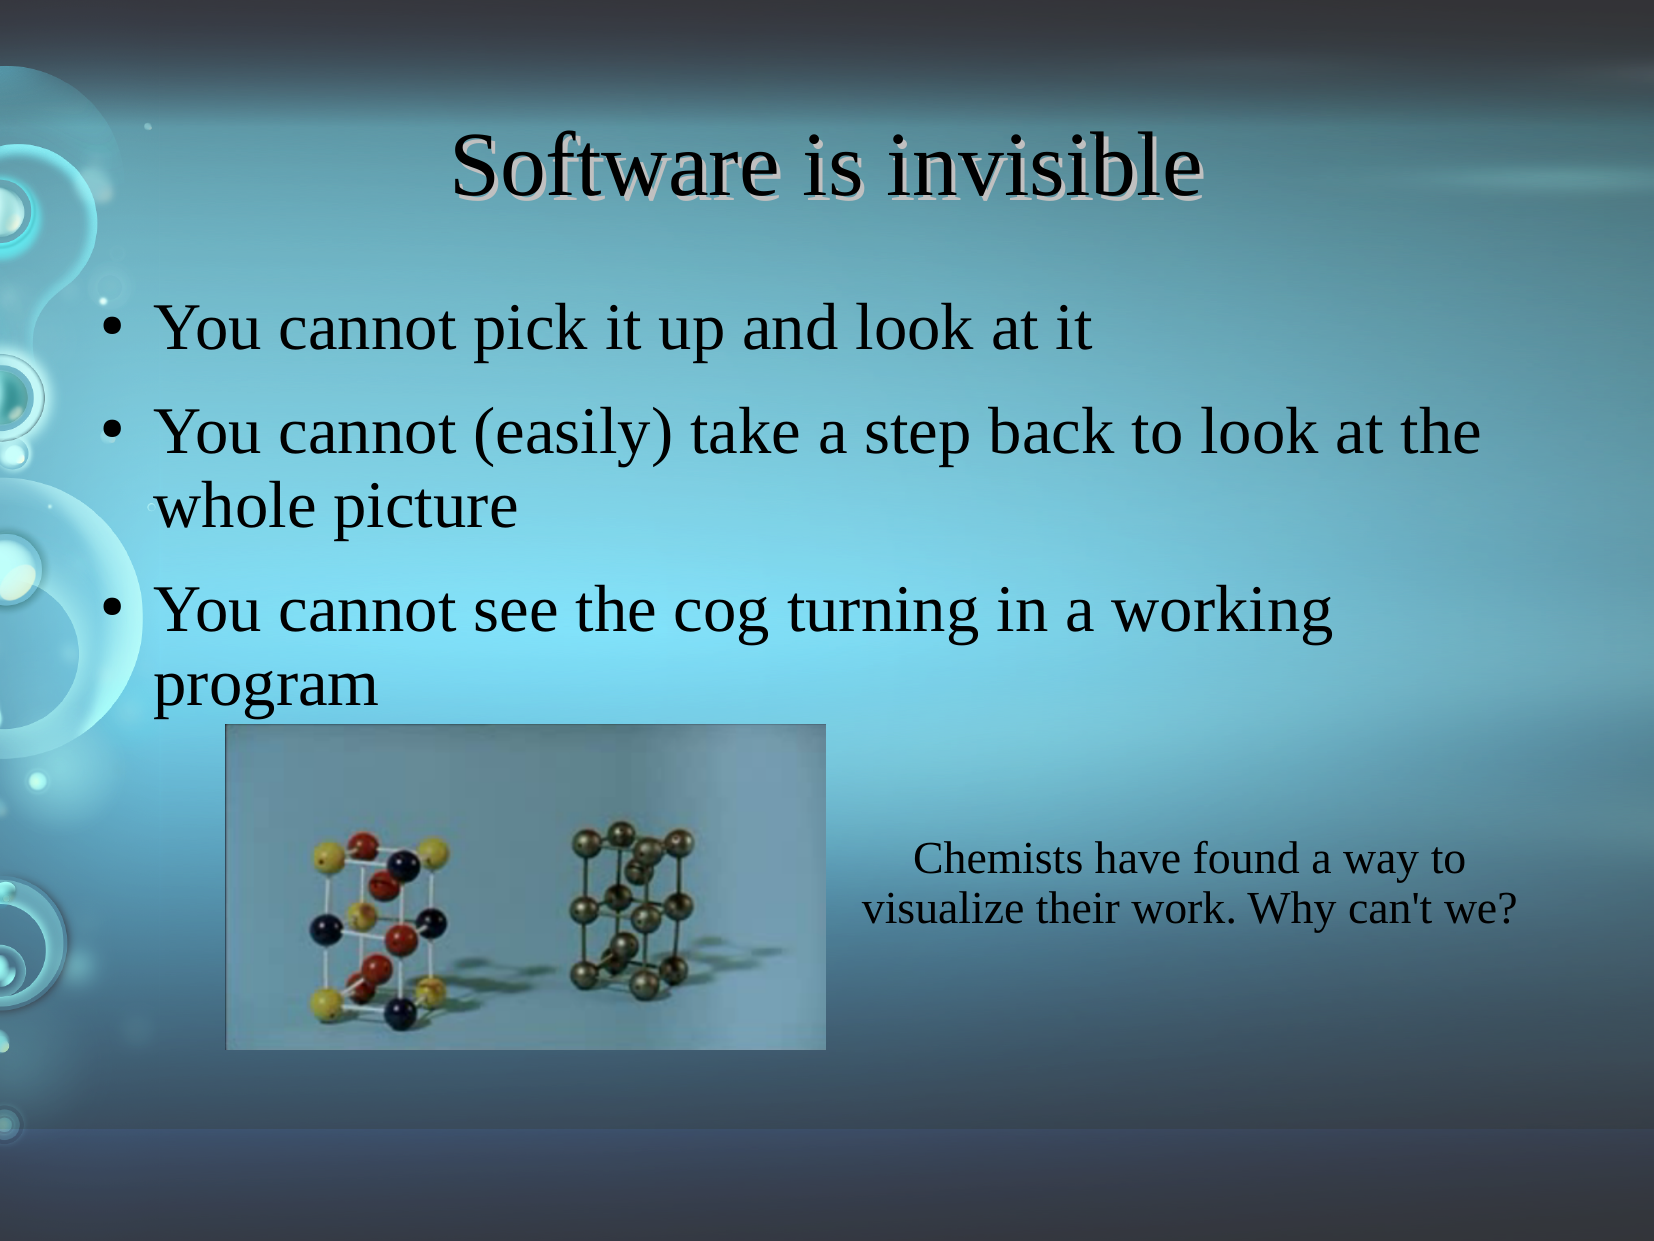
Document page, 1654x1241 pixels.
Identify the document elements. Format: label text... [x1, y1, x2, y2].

title Software is invisible [82, 61, 1571, 269]
picture [225, 724, 826, 1051]
text_box Chemists have found a way to visualize their work. Why can't we? [825, 825, 1556, 968]
list You cannot pick it up and look at it You cannot (easily) take a step back to look at the whole picture You cannot see the cog turning in a working program [82, 290, 1571, 1109]
